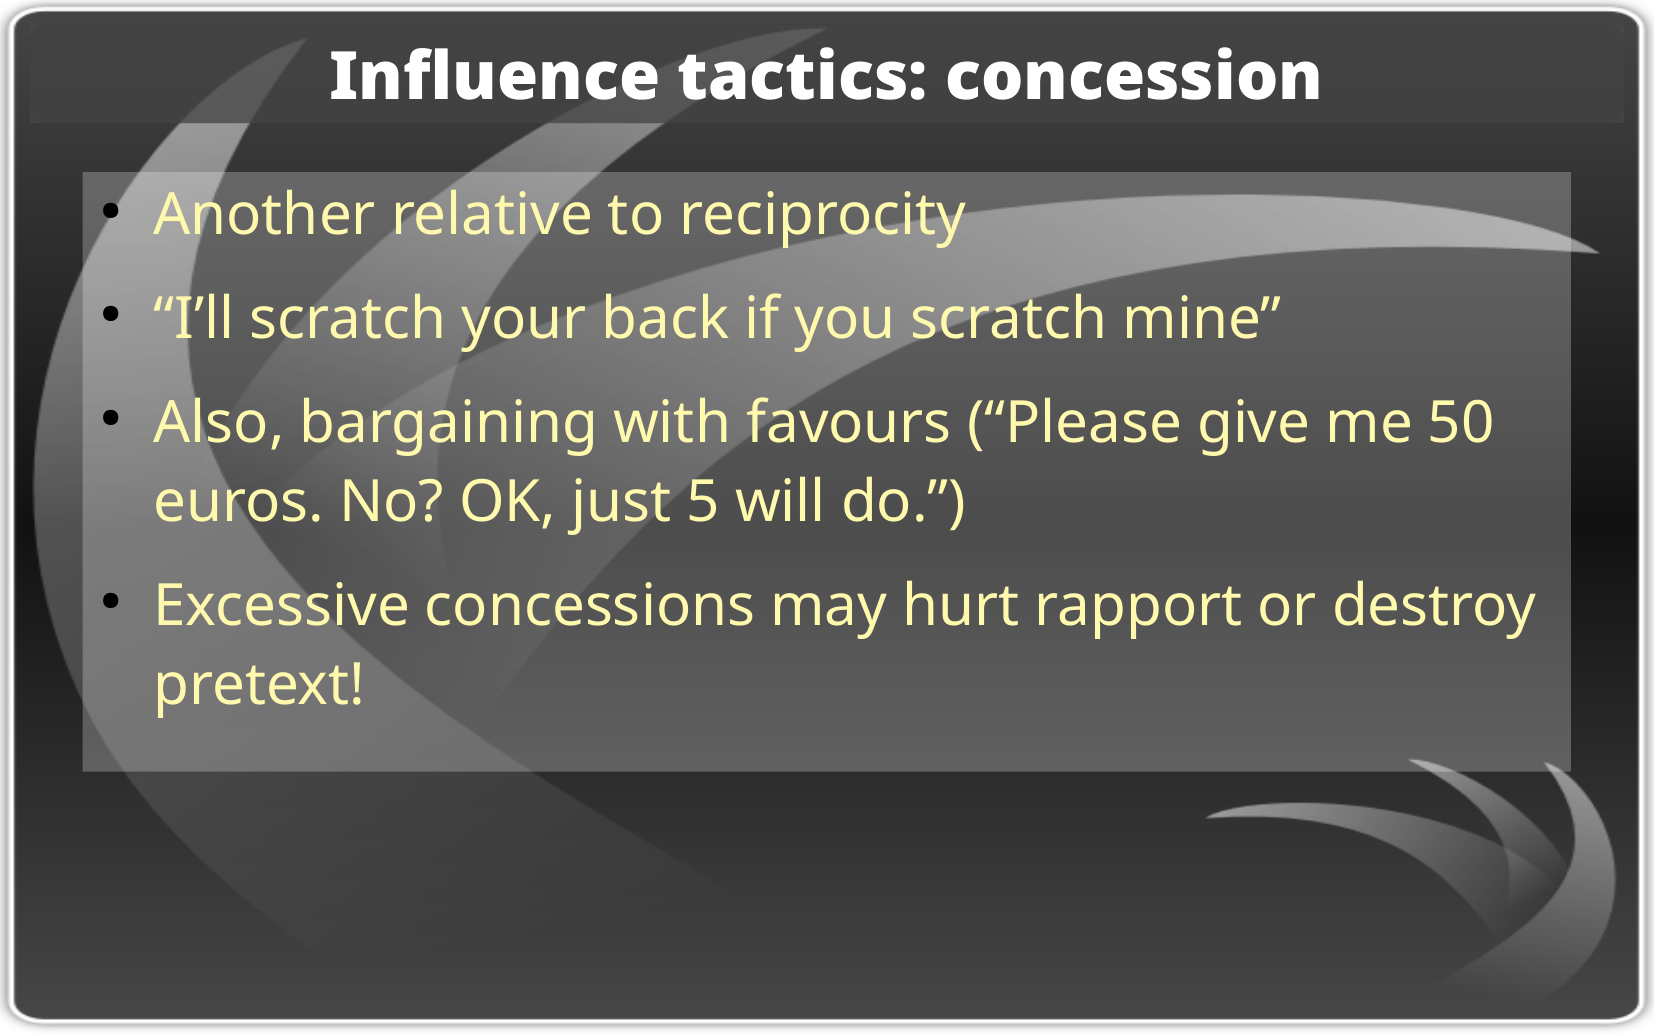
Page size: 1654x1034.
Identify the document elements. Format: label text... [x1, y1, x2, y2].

title Influence tactics: concession [29, 24, 1625, 124]
list Another relative to reciprocity “I’ll scratch your back if you scratch mine” Also, bargaining with favours (“Please give me 50 euros. No? OK, just 5 will do.”) Excessive concessions may hurt rapport or destroy pretext! [82, 172, 1571, 772]
picture [0, 0, 1654, 1034]
